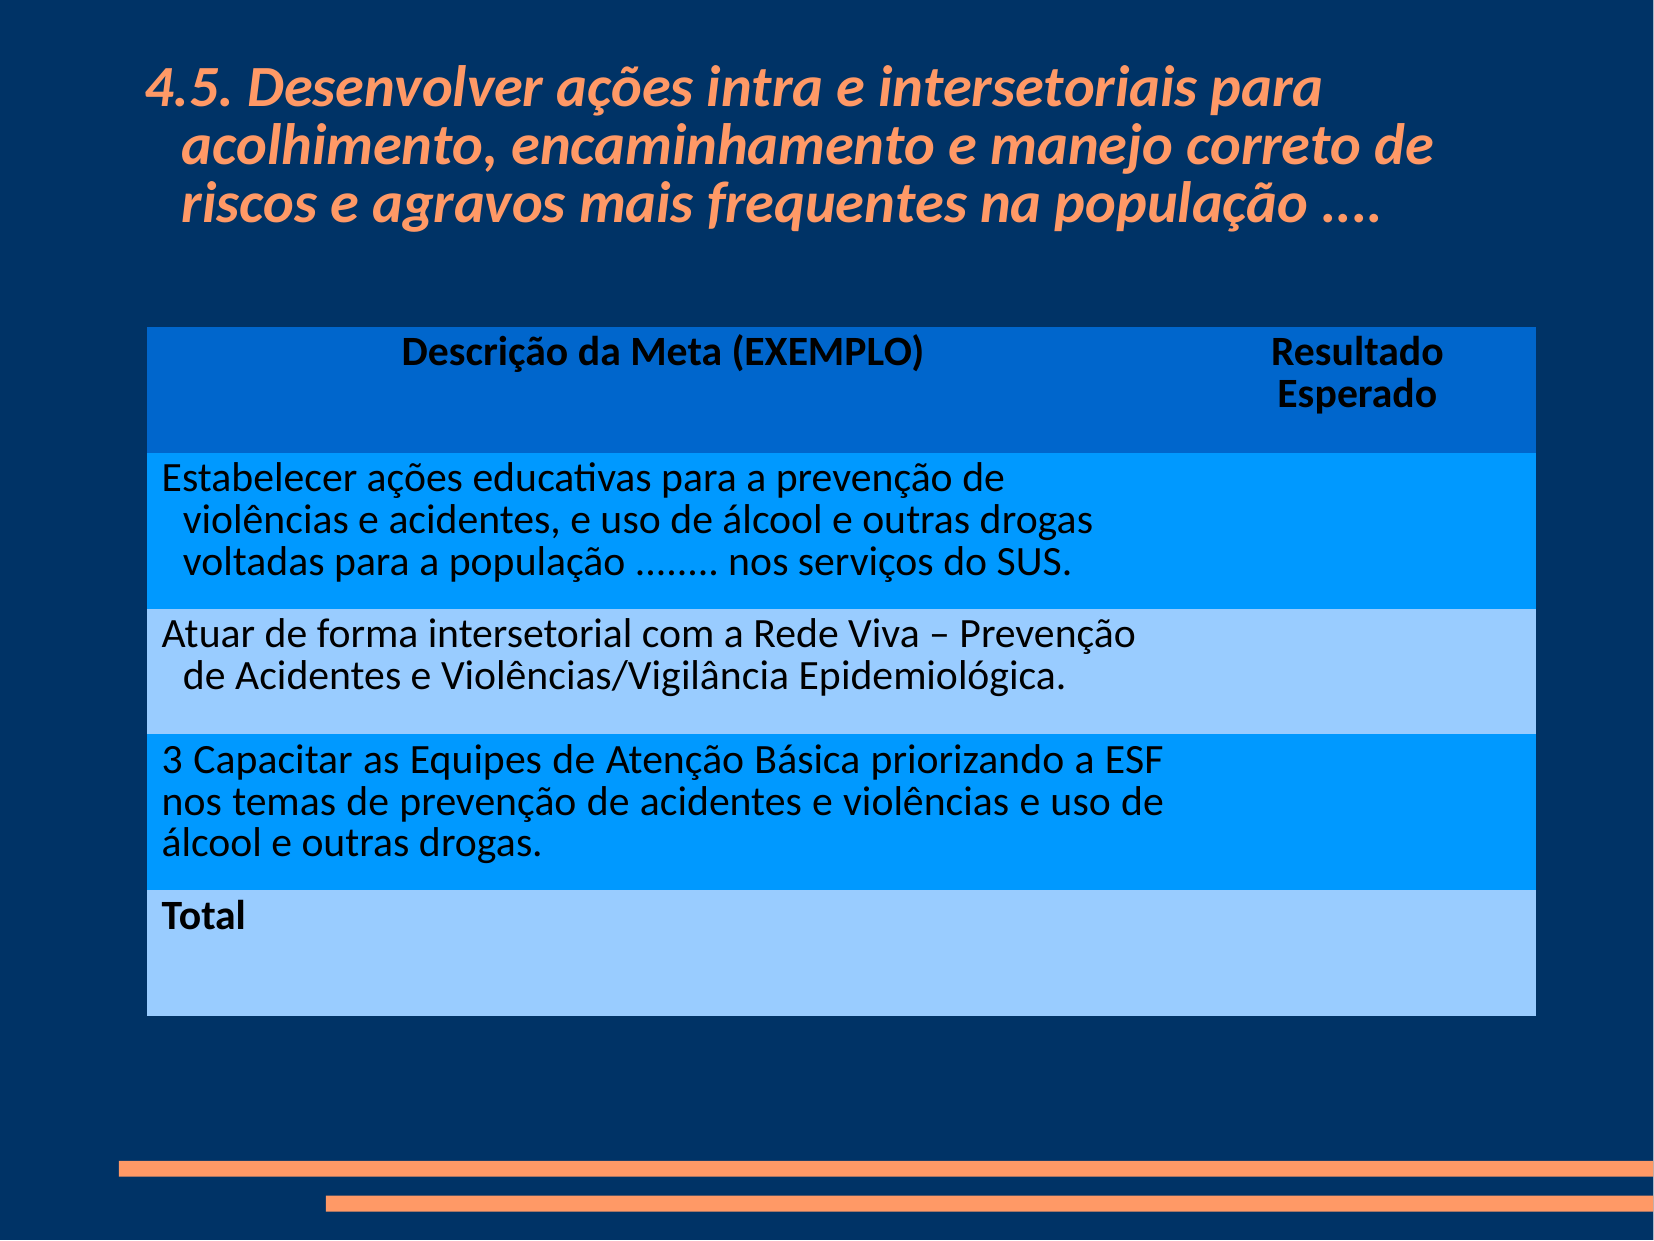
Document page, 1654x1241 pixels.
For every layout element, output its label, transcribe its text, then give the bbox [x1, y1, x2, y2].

table_cell [1179, 890, 1536, 1016]
table_cell Estabelecer ações educativas para a prevenção de violências e acidentes, e uso de álcool e outras drogas voltadas para a população ........ nos serviços do SUS. [147, 453, 1179, 609]
table_header Resultado Esperado [1179, 327, 1536, 453]
table_cell 3 Capacitar as Equipes de Atenção Básica priorizando a ESF nos temas de prevenção de acidentes e violências e uso de álcool e outras drogas. [147, 734, 1179, 890]
title 4.5. Desenvolver ações intra e intersetoriais para acolhimento, encaminhamento e manejo correto de riscos e agravos mais frequentes na população .... [121, 42, 1595, 257]
table_header Descrição da Meta (EXEMPLO) [147, 327, 1179, 453]
table_cell [1179, 609, 1536, 734]
table_cell Atuar de forma intersetorial com a Rede Viva – Prevenção de Acidentes e Violências/Vigilância Epidemiológica. [147, 609, 1179, 734]
table_cell [1179, 734, 1536, 890]
table_cell Total [147, 890, 1179, 1016]
table_cell [1179, 453, 1536, 609]
